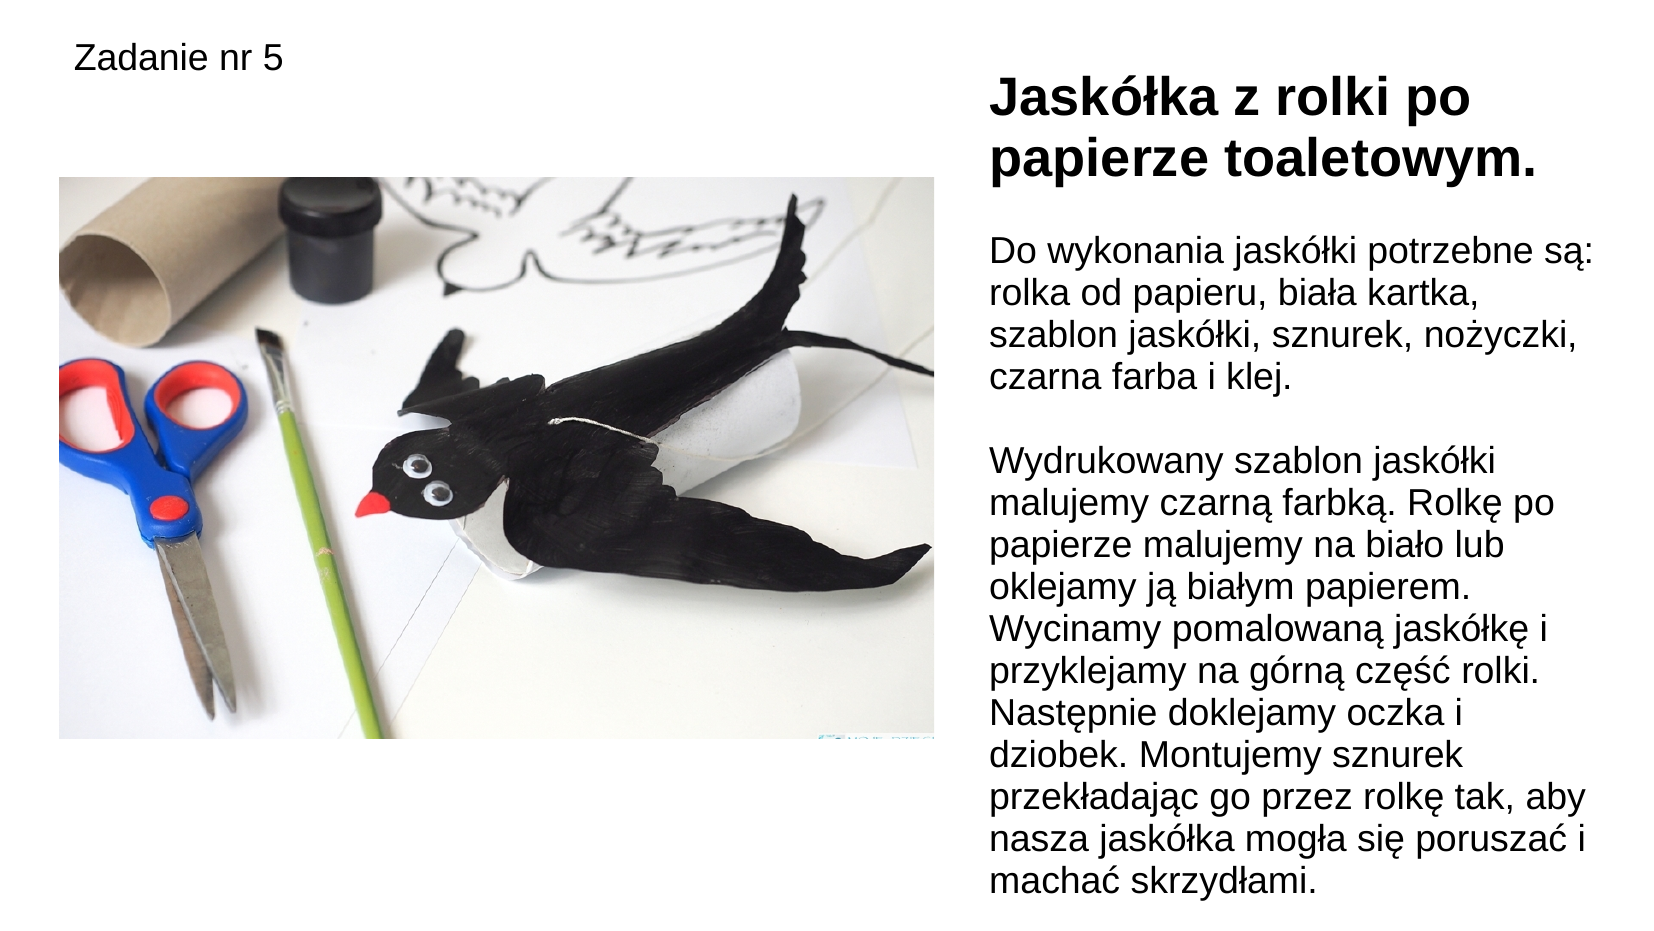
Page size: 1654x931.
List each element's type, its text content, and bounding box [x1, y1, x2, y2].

text_box Zadanie nr 5 [59, 29, 916, 87]
text_box Jaskółka z rolki po papierze toaletowym. Do wykonania jaskółki potrzebne są: rolka od papieru, biała kartka, szablon jaskółki, sznurek, nożyczki, czarna farba i klej. Wydrukowany szablon jaskółki malujemy czarną farbką. Rolkę po papierze malujemy na biało lub oklejamy ją białym papierem. Wycinamy pomalowaną jaskółkę i przyklejamy na górną część rolki. Następnie doklejamy oczka i dziobek. Montujemy sznurek przekładając go przez rolkę tak, aby nasza jaskółka mogła się poruszać i machać skrzydłami. [974, 59, 1625, 931]
picture [59, 177, 935, 739]
